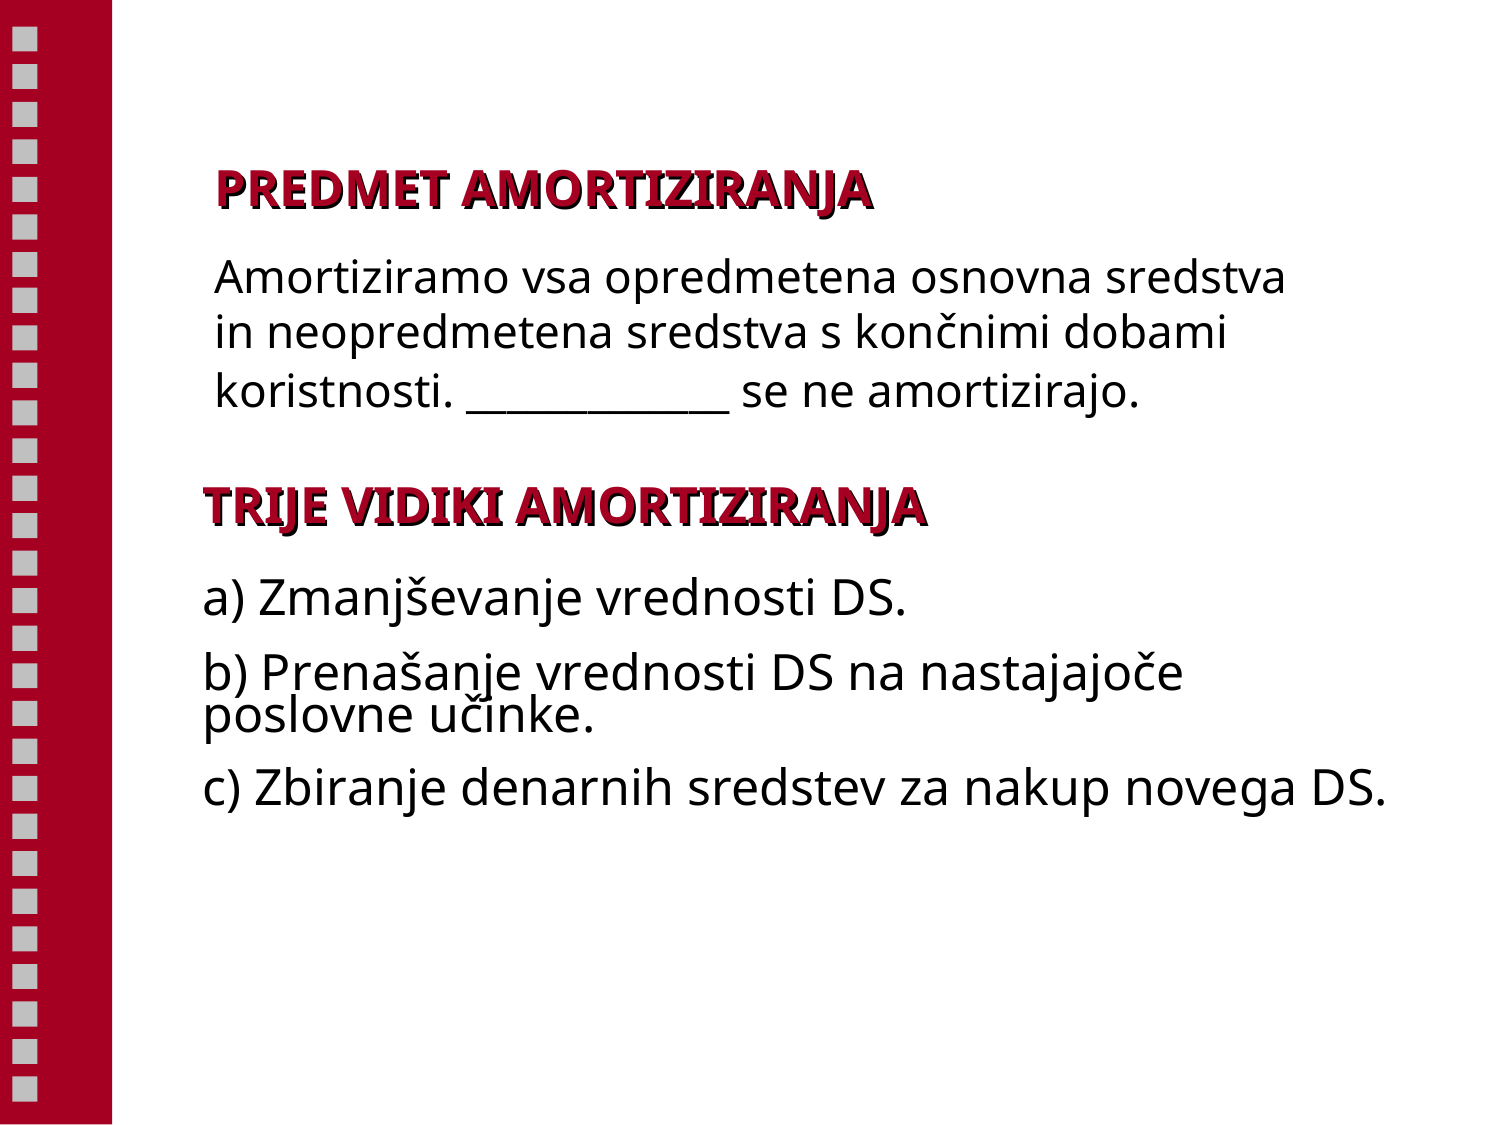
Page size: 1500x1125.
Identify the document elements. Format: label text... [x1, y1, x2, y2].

text_box TRIJE VIDIKI AMORTIZIRANJA a) Zmanjševanje vrednosti DS. b) Prenašanje vrednosti DS na nastajajoče poslovne učinke. c) Zbiranje denarnih sredstev za nakup novega DS. [187, 466, 1425, 822]
text_box PREDMET AMORTIZIRANJA Amortiziramo vsa opredmetena osnovna sredstva in neopredmetena sredstva s končnimi dobami koristnosti. _____________ se ne amortizirajo. [199, 148, 1351, 426]
